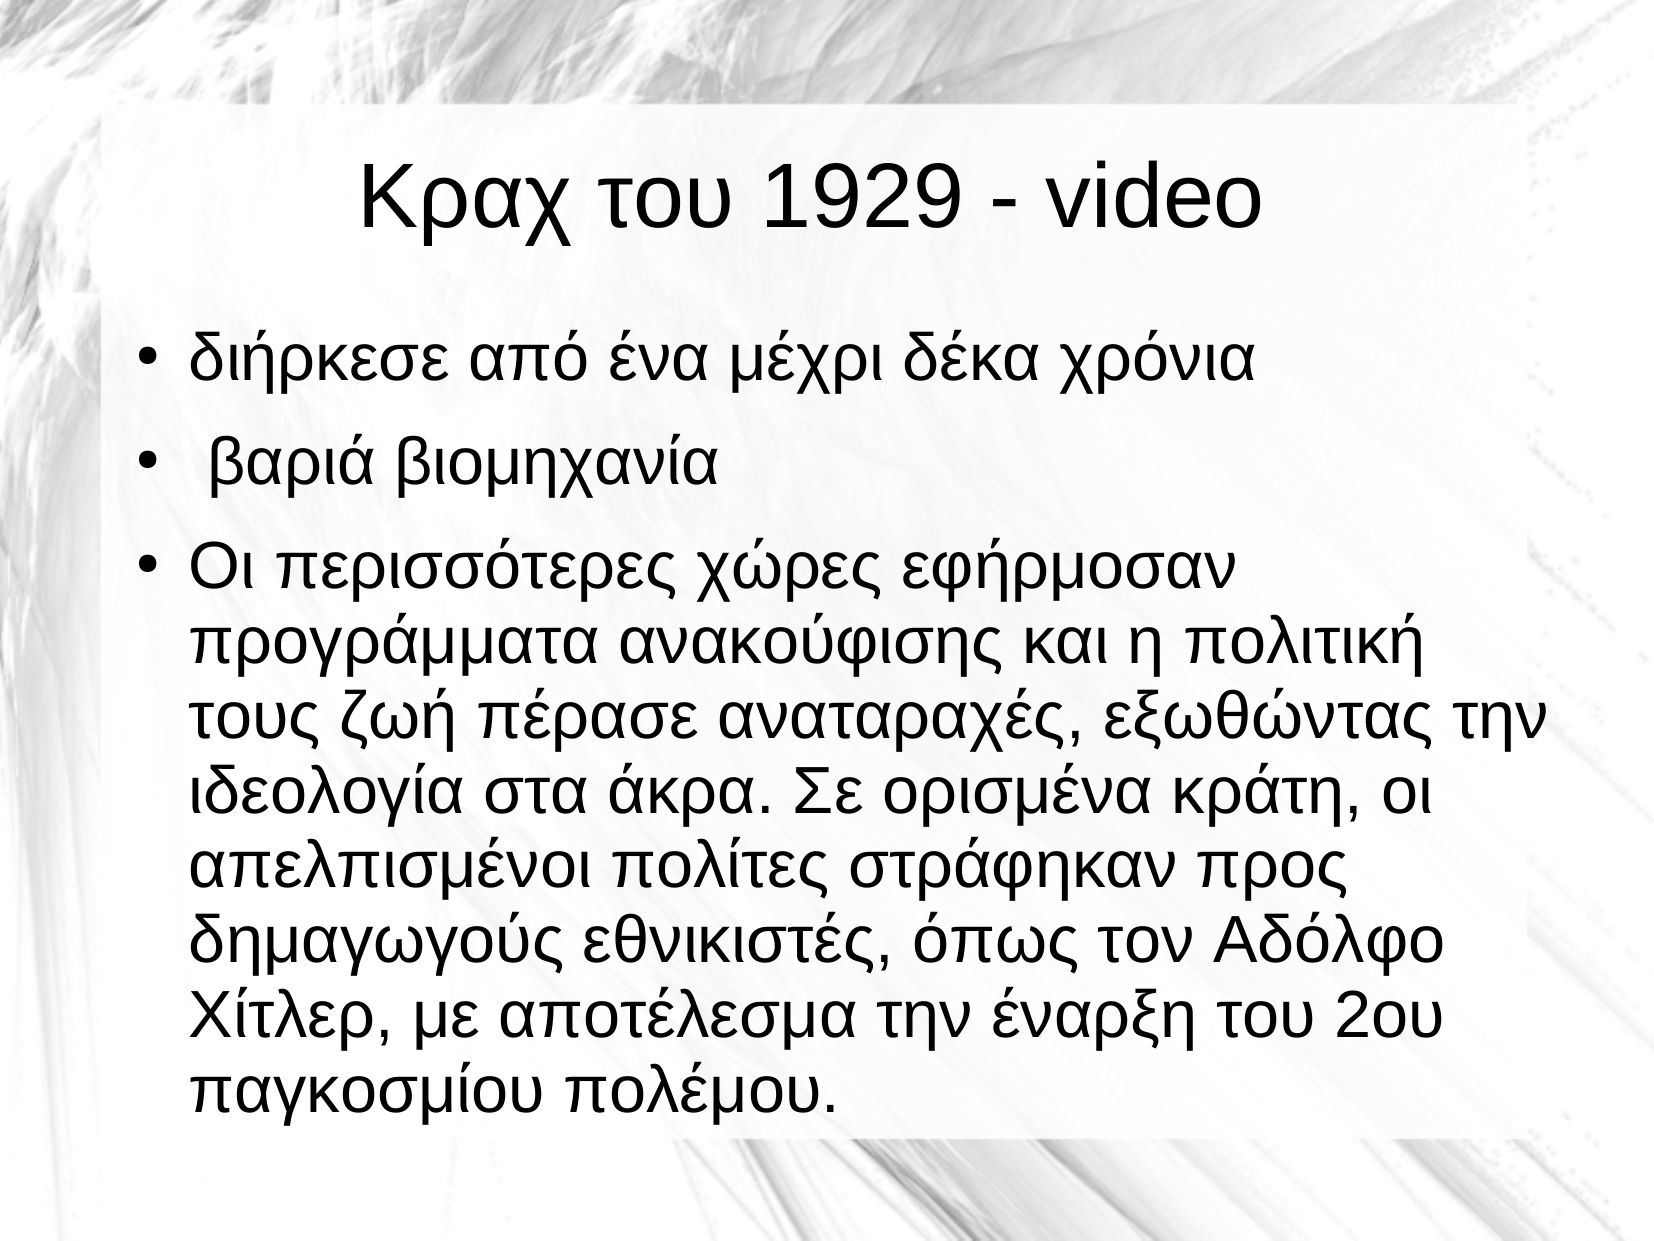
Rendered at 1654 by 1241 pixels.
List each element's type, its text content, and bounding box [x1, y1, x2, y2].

list διήρκεσε από ένα μέχρι δέκα χρόνια βαριά βιομηχανία Οι περισσότερες χώρες εφήρμοσαν προγράμματα ανακούφισης και η πολιτική τους ζωή πέρασε αναταραχές, εξωθώντας την ιδεολογία στα άκρα. Σε ορισμένα κράτη, οι απελπισμένοι πολίτες στράφηκαν προς δημαγωγούς εθνικιστές, όπως τον Αδόλφο Χίτλερ, με αποτέλεσμα την έναρξη του 2ου παγκοσμίου πολέμου. [118, 319, 1571, 1127]
picture [0, 0, 1654, 1241]
title Κραχ του 1929 - video [118, 112, 1506, 281]
